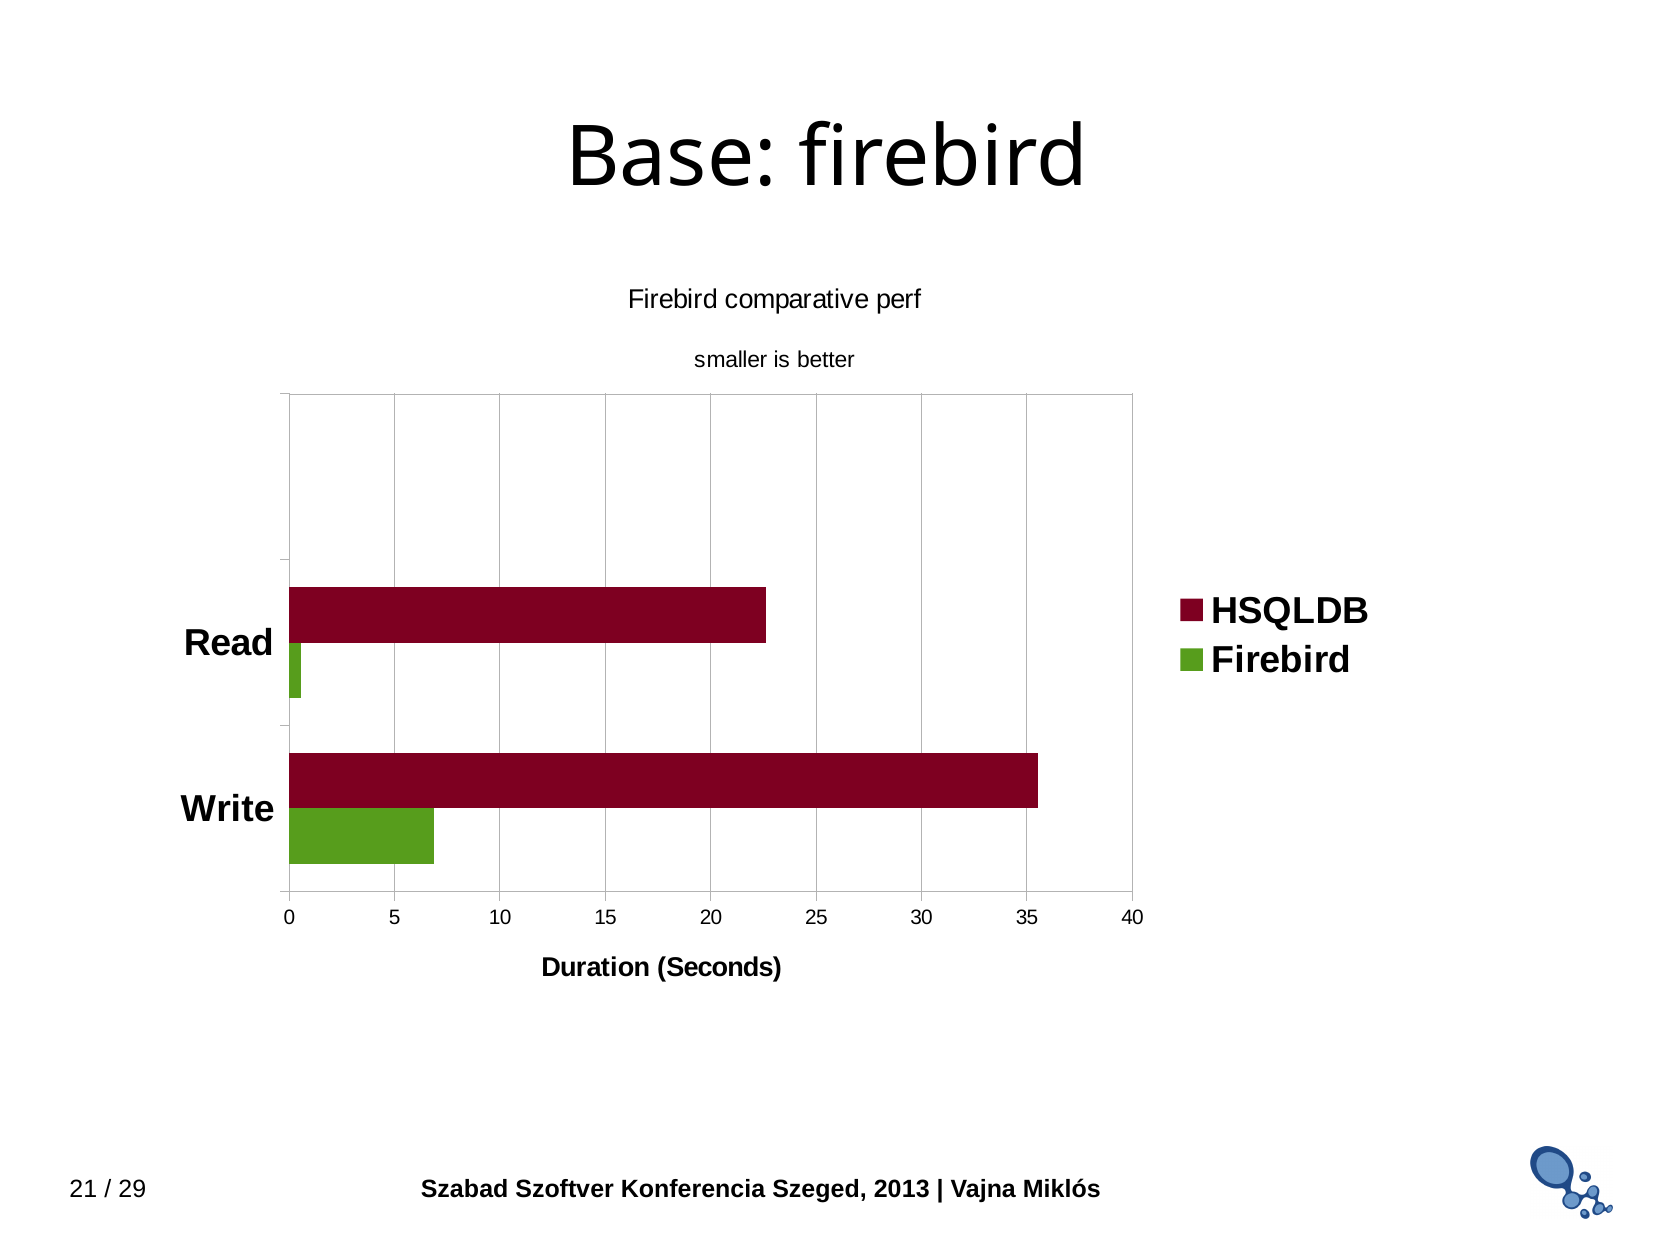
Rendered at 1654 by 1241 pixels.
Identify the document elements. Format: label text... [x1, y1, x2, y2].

chart [155, 253, 1394, 1016]
title Base: firebird [82, 49, 1571, 257]
picture [1530, 1146, 1613, 1219]
